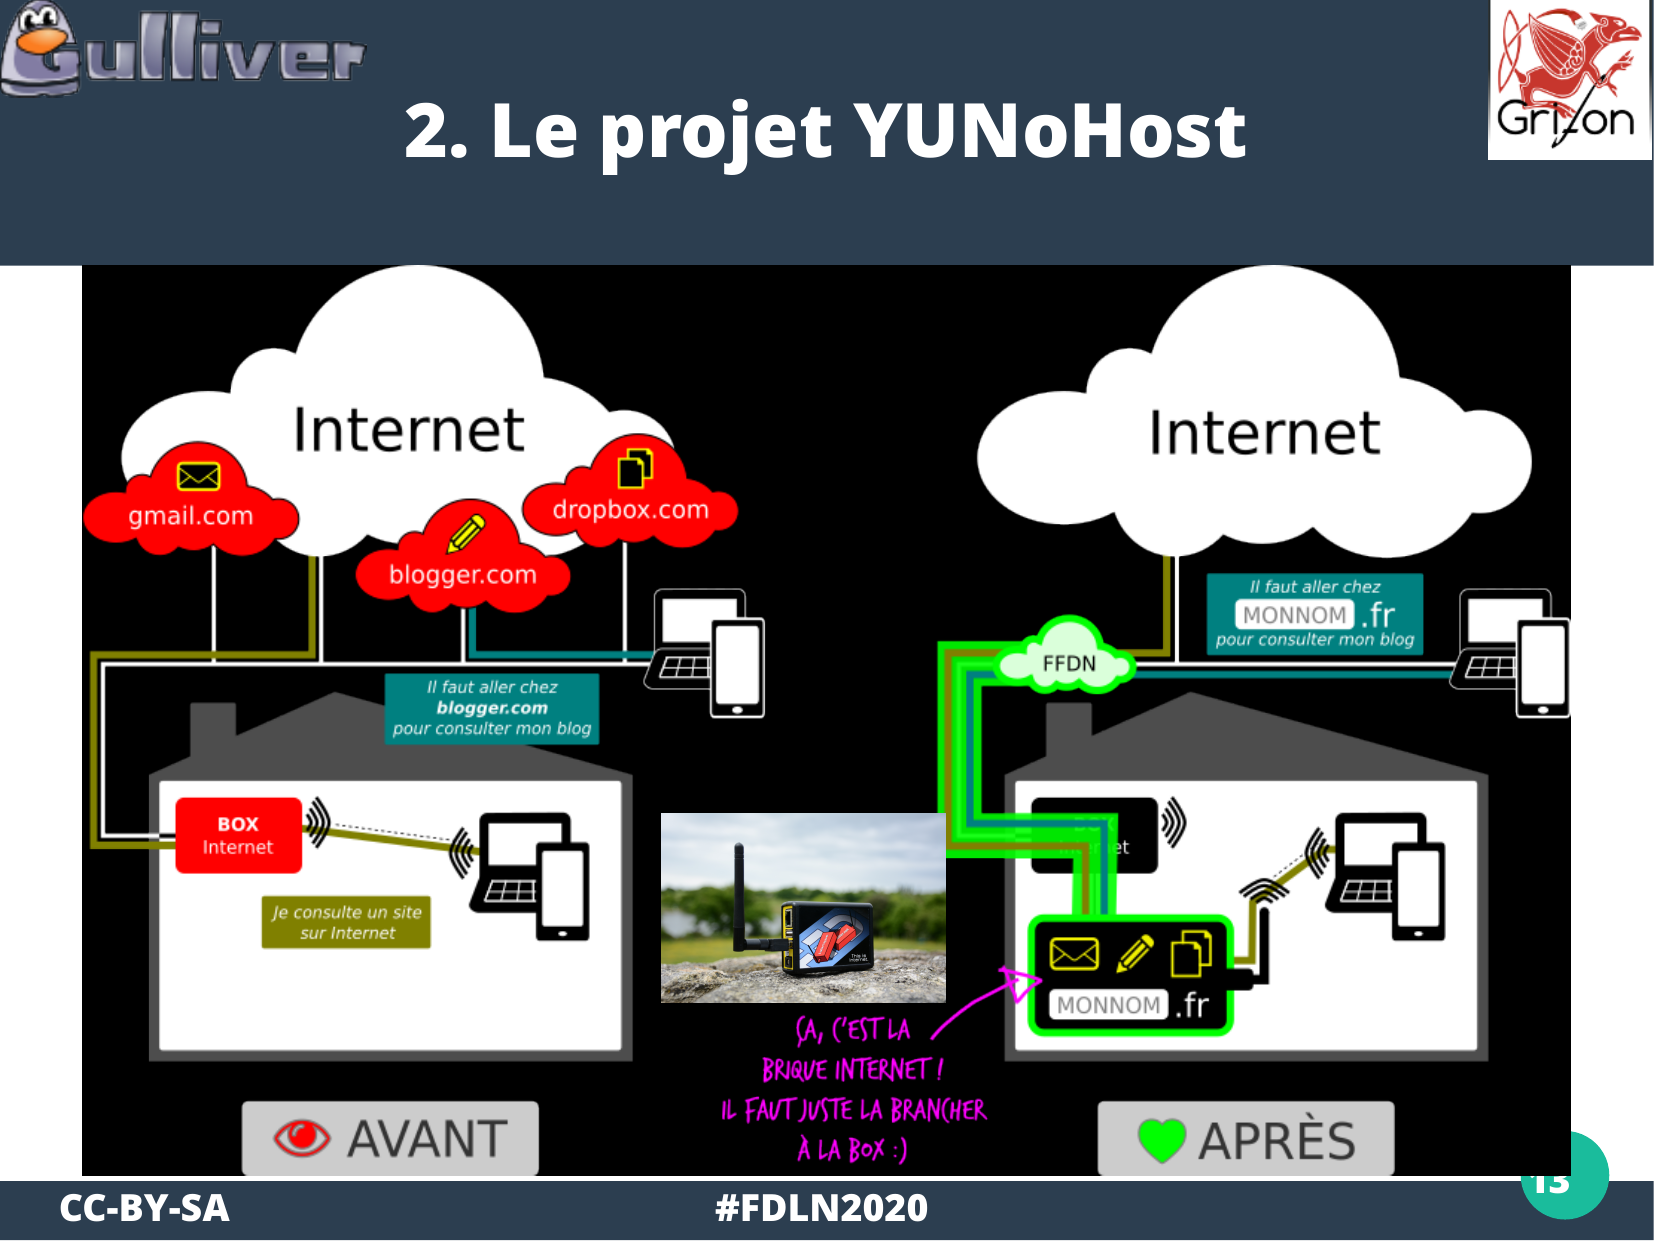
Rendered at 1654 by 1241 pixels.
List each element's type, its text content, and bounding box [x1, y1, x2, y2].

title 2. Le projet YUNoHost [59, 49, 1595, 207]
picture [82, 265, 1571, 1176]
picture [1488, 0, 1652, 160]
picture [0, 0, 367, 98]
